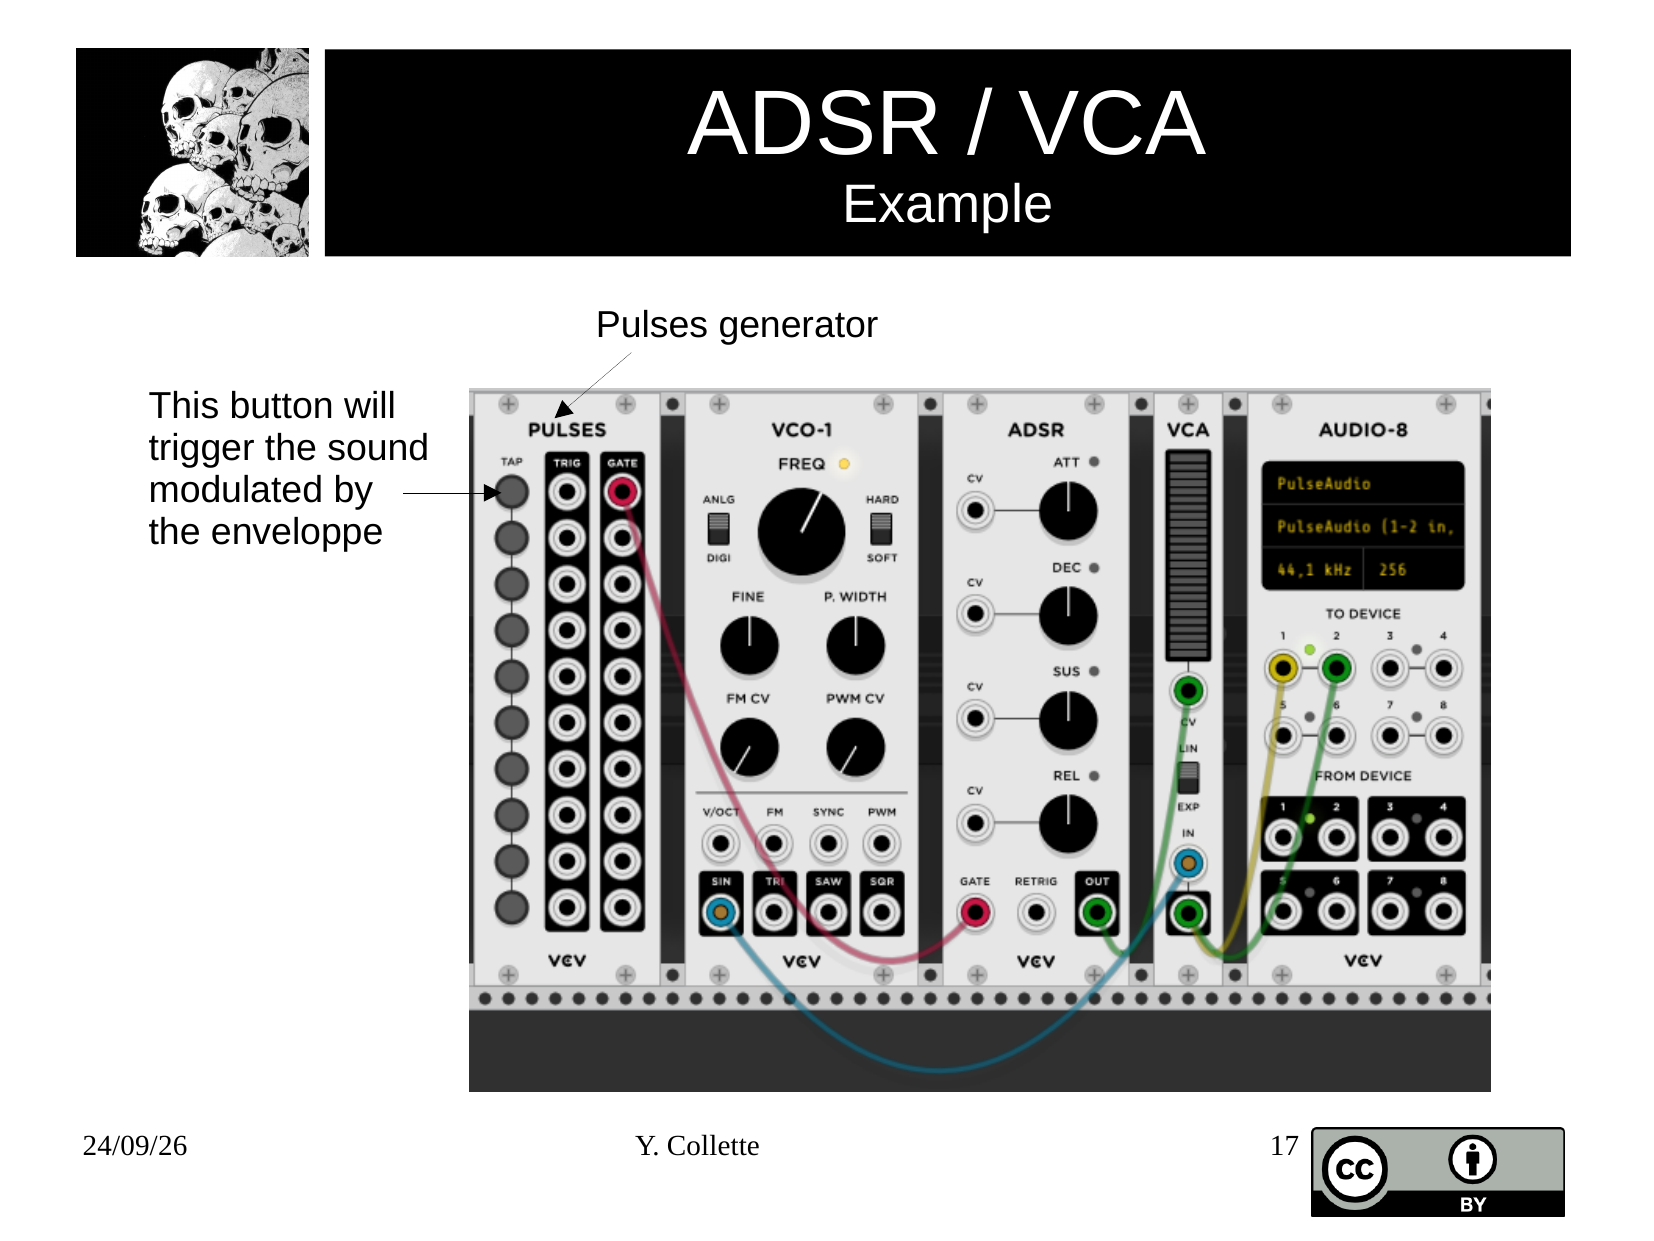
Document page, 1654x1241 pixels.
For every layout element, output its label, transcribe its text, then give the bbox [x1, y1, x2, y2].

text_box Pulses generator [580, 295, 925, 353]
text_box This button will trigger the sound modulated by the enveloppe [133, 377, 447, 561]
picture [76, 48, 309, 257]
picture [1311, 1127, 1565, 1217]
picture [469, 388, 1491, 1092]
title ADSR / VCA Example [324, 49, 1571, 257]
